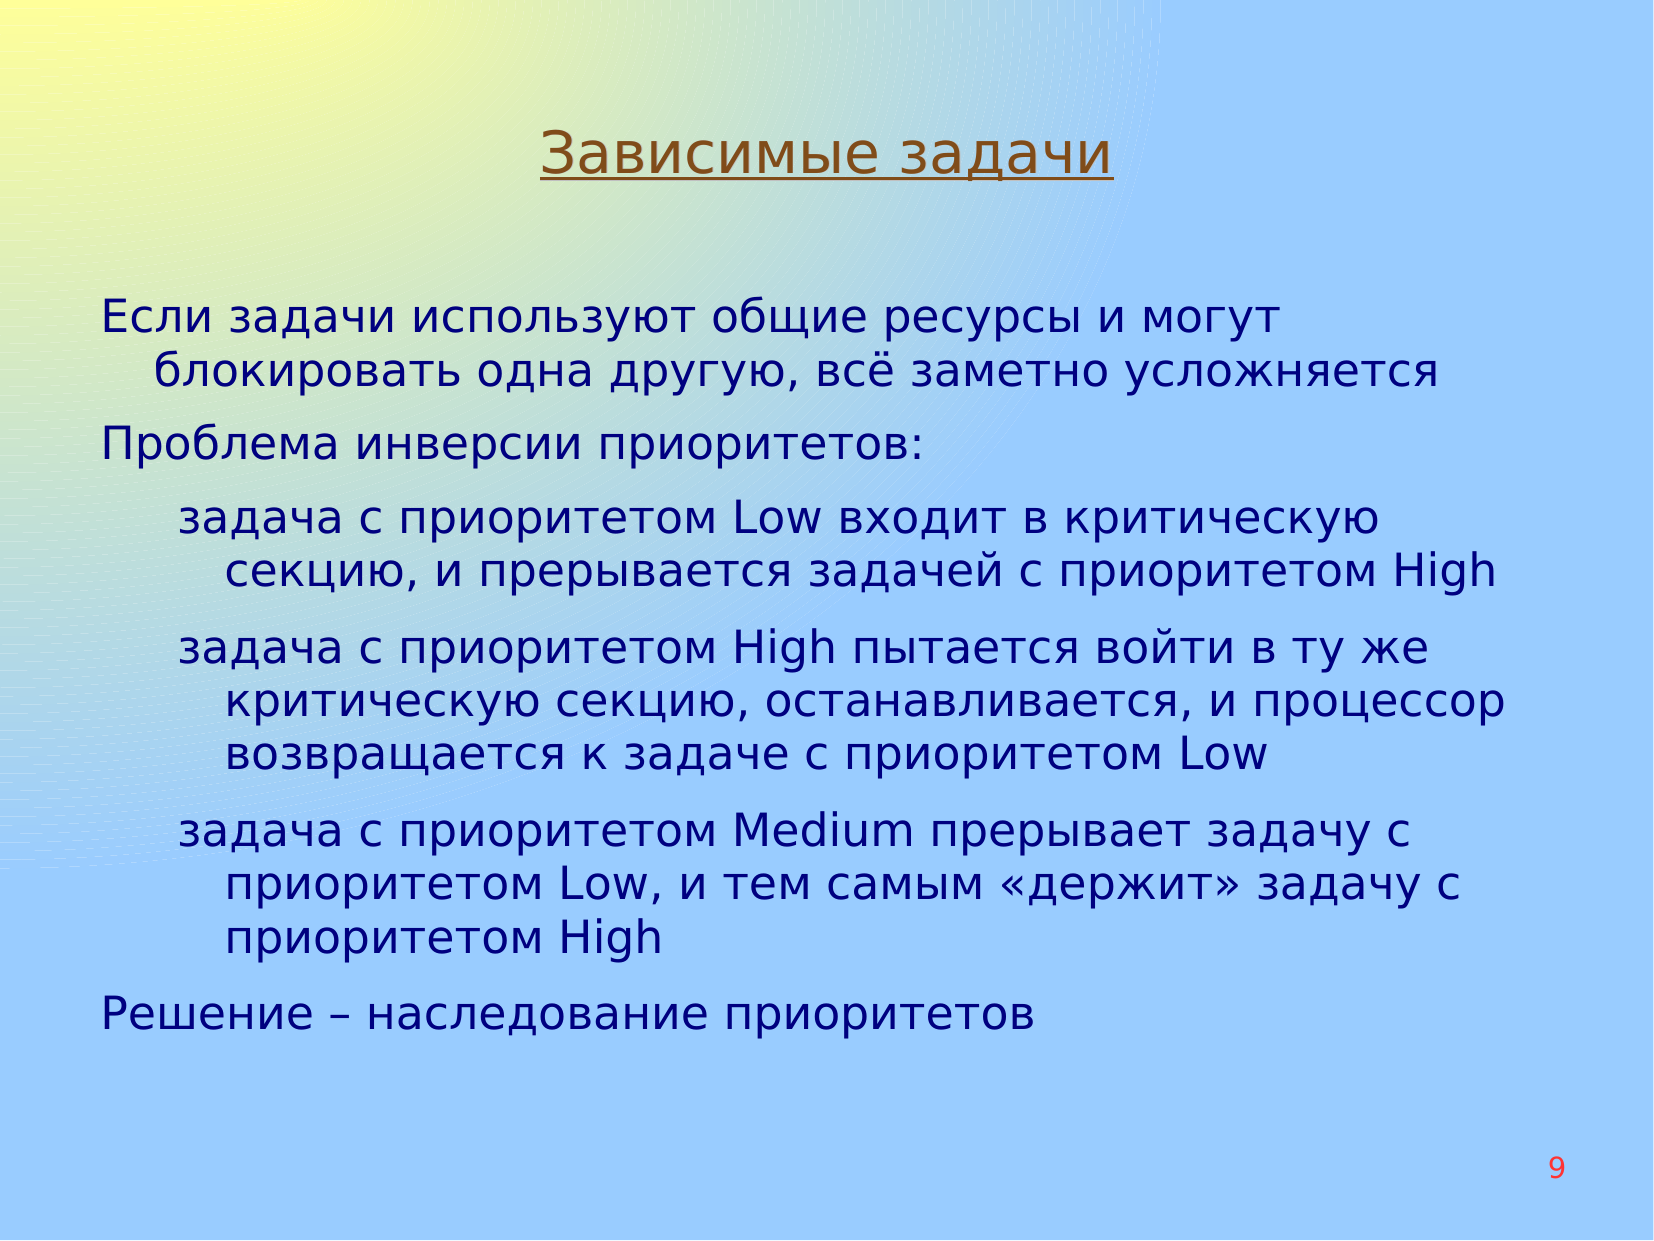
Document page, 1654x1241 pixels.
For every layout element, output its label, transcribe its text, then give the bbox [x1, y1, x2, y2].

list Если задачи используют общие ресурсы и могут блокировать одна другую, всё заметно усложняется Проблема инверсии приоритетов: задача с приоритетом Low входит в критическую секцию, и прерывается задачей с приоритетом High задача с приоритетом High пытается войти в ту же критическую секцию, останавливается, и процессор возвращается к задаче с приоритетом Low задача с приоритетом Medium прерывает задачу с приоритетом Low, и тем самым «держит» задачу с приоритетом High Решение – наследование приоритетов [82, 290, 1571, 1094]
title Зависимые задачи [82, 56, 1571, 250]
